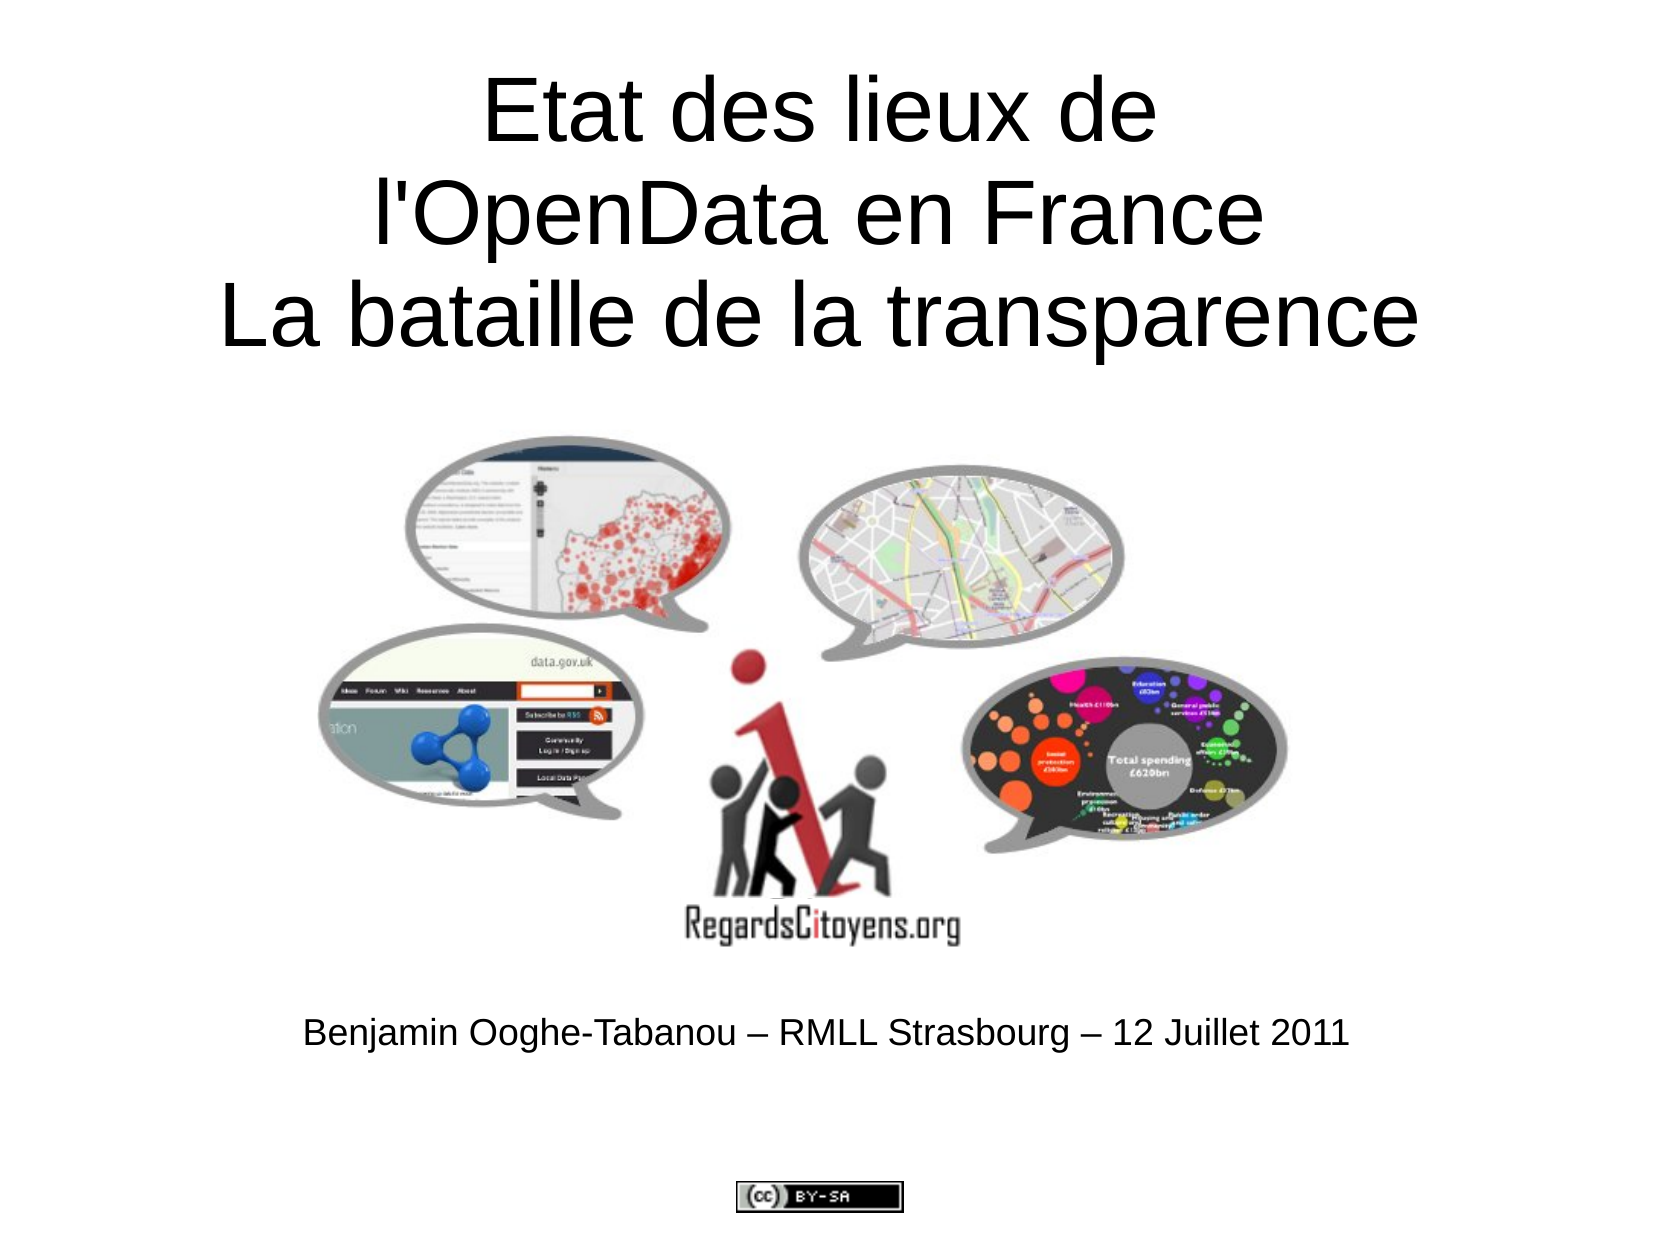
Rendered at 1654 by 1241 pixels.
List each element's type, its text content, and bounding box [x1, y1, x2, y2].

picture [736, 1181, 904, 1213]
title Etat des lieux de l'OpenData en France La bataille de la transparence [76, 52, 1565, 373]
text_box Benjamin Ooghe-Tabanou – RMLL Strasbourg – 12 Juillet 2011 [0, 1003, 1654, 1061]
picture [317, 406, 1300, 951]
